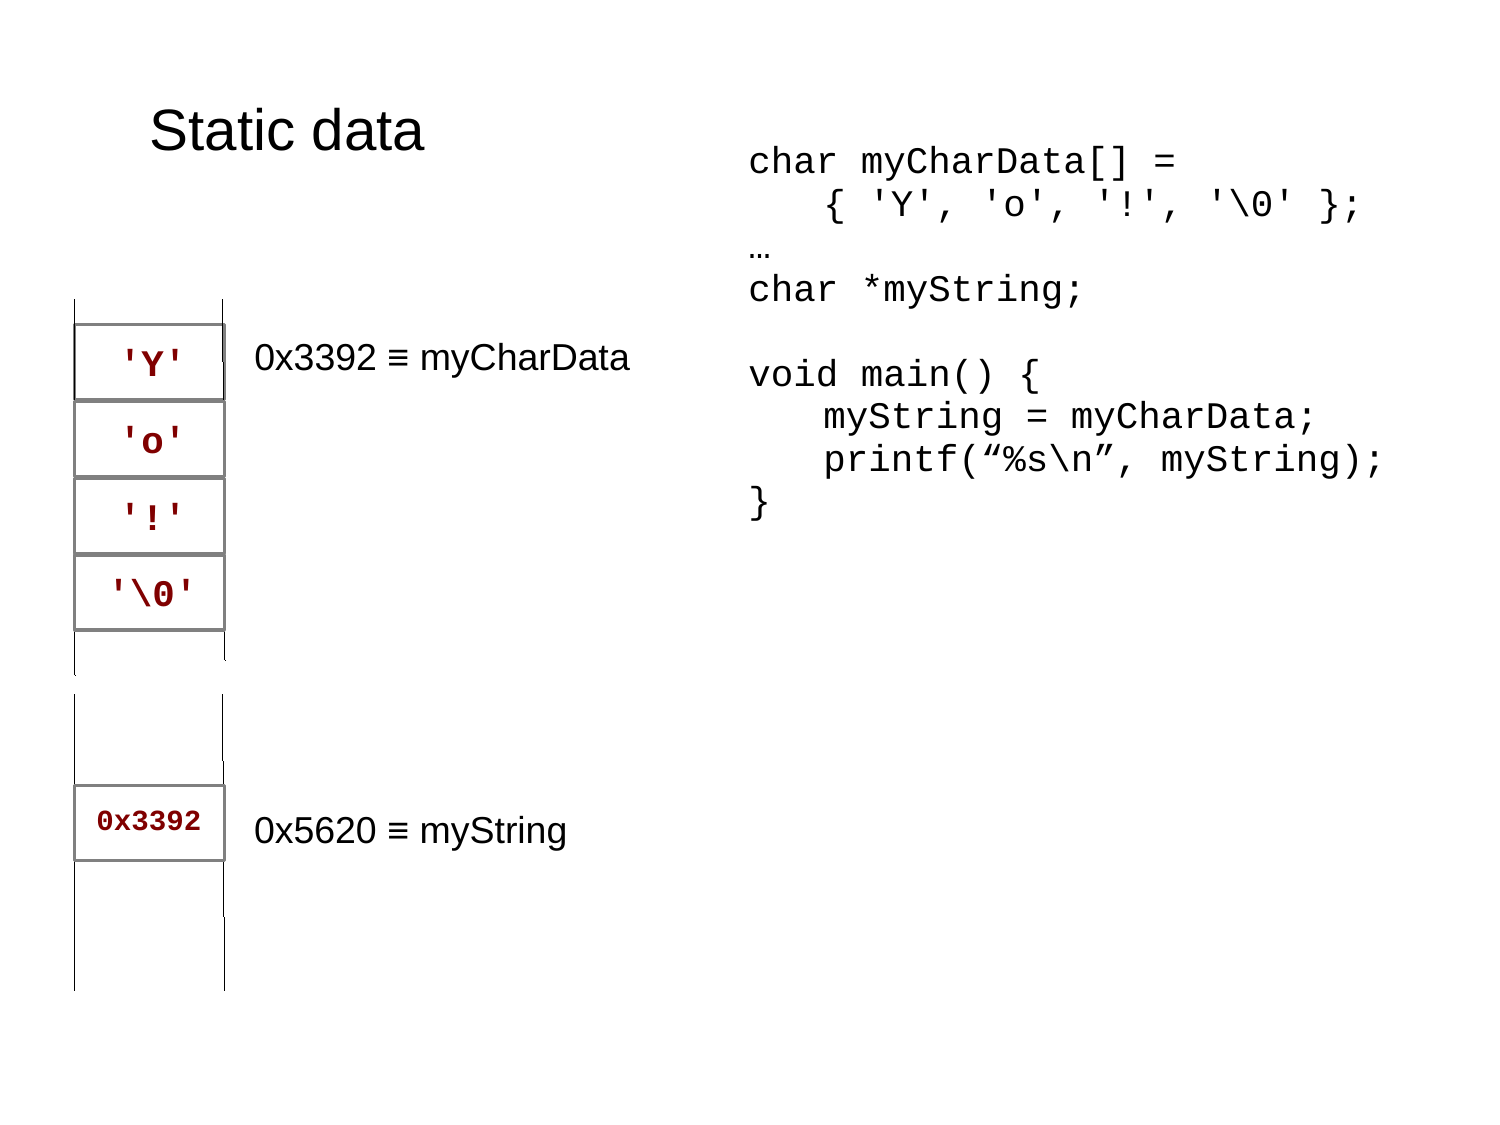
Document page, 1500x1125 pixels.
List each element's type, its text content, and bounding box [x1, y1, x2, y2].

text_box 'Y' [89, 337, 216, 391]
text_box char myCharData[] = { 'Y', 'o', '!', '\0' }; … char *myString; void main() { myString = myCharData; printf(“%s\n”, myString); } [733, 135, 1454, 488]
text_box 'o' [89, 414, 216, 468]
text_box Static data [135, 90, 1156, 235]
text_box 0x3392 ≡ myCharData [239, 329, 705, 389]
text_box '!' [89, 491, 216, 544]
text_box 0x5620 ≡ myString [239, 801, 705, 862]
text_box '\0' [89, 568, 216, 621]
text_box 0x3392 [74, 798, 223, 851]
